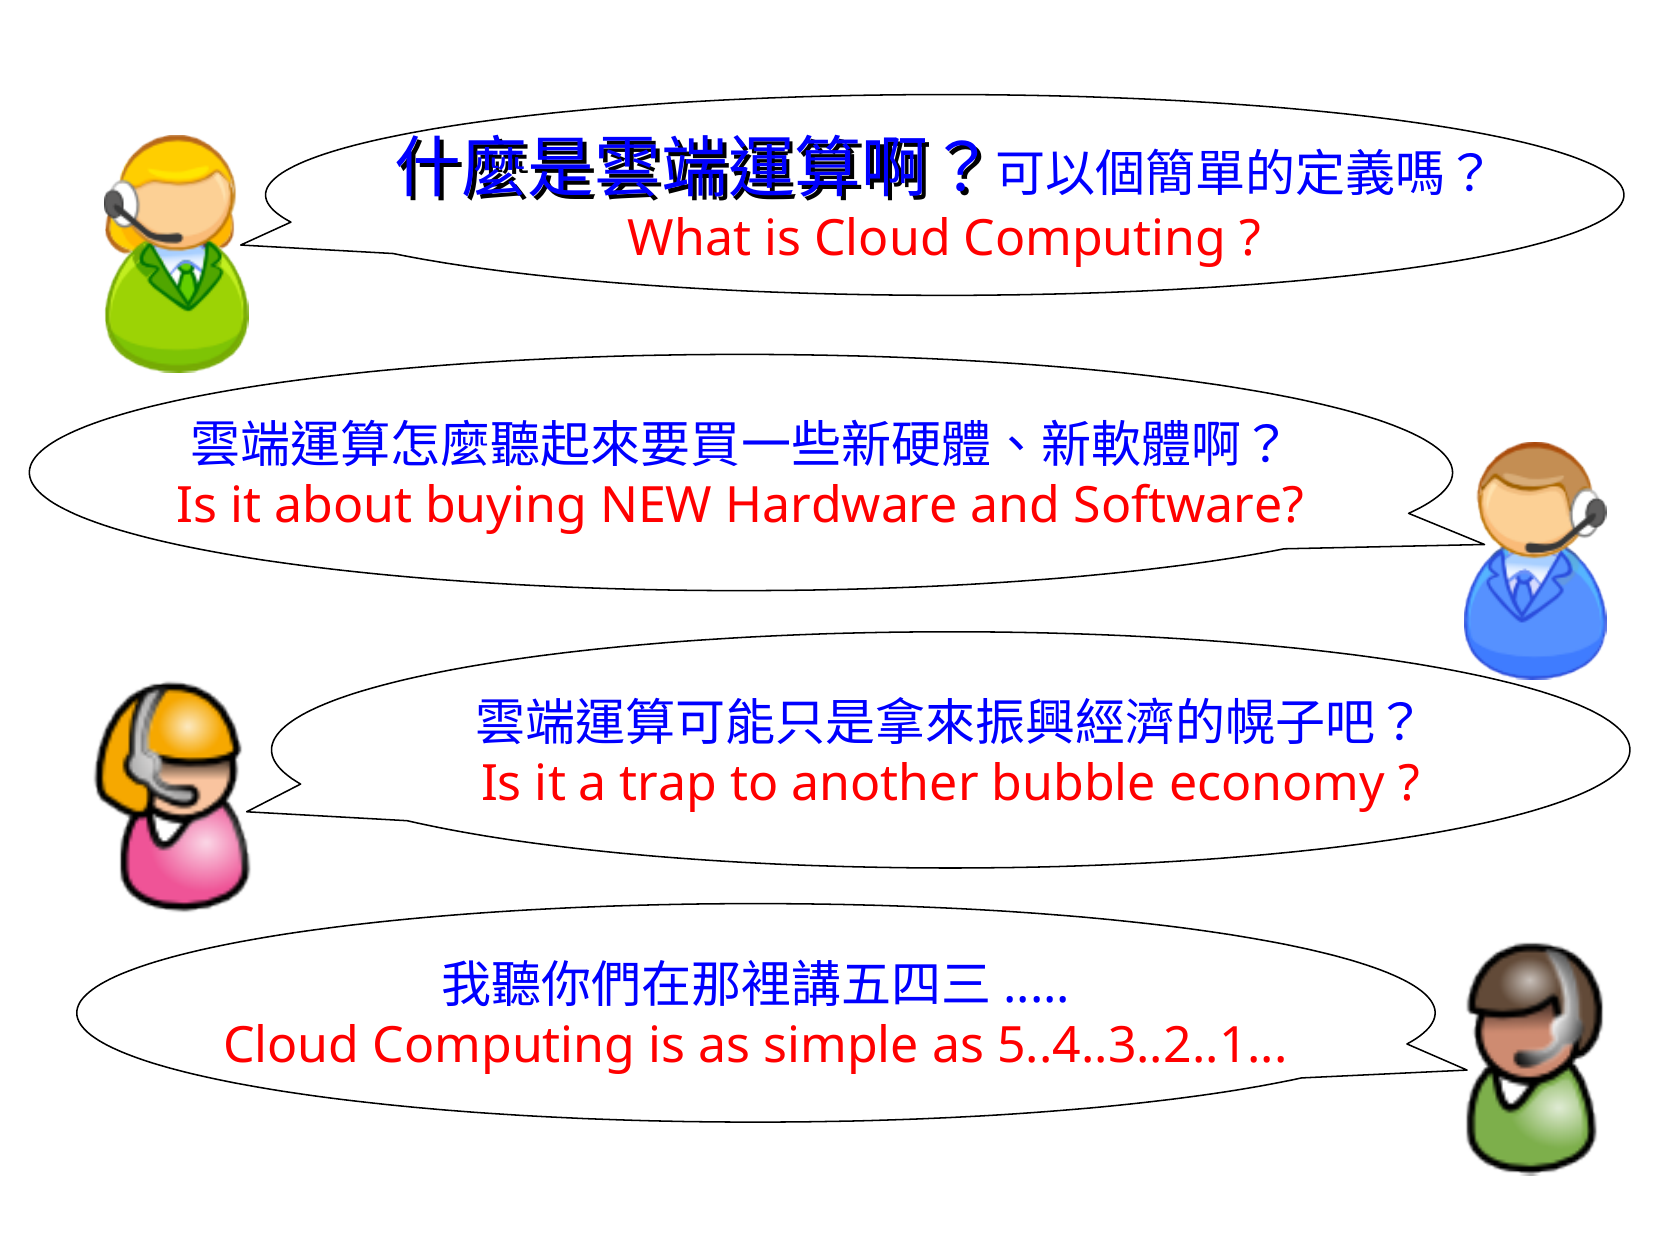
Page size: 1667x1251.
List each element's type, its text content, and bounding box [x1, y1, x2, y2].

picture [1417, 938, 1654, 1176]
picture [1464, 442, 1607, 680]
text_box 什麼是雲端運算啊？可以個簡單的定義嗎？ What is Cloud Computing ? [240, 94, 1624, 296]
text_box 我聽你們在那裡講五四三..... Cloud Computing is as simple as 5..4..3..2..1... [76, 903, 1468, 1123]
picture [59, 679, 296, 916]
text_box 雲端運算怎麼聽起來要買一些新硬體、新軟體啊？ Is it about buying NEW Hardware and Software? [29, 354, 1485, 591]
picture [104, 135, 249, 373]
text_box 雲端運算可能只是拿來振興經濟的幌子吧？ Is it a trap to another bubble economy ? [246, 631, 1630, 868]
